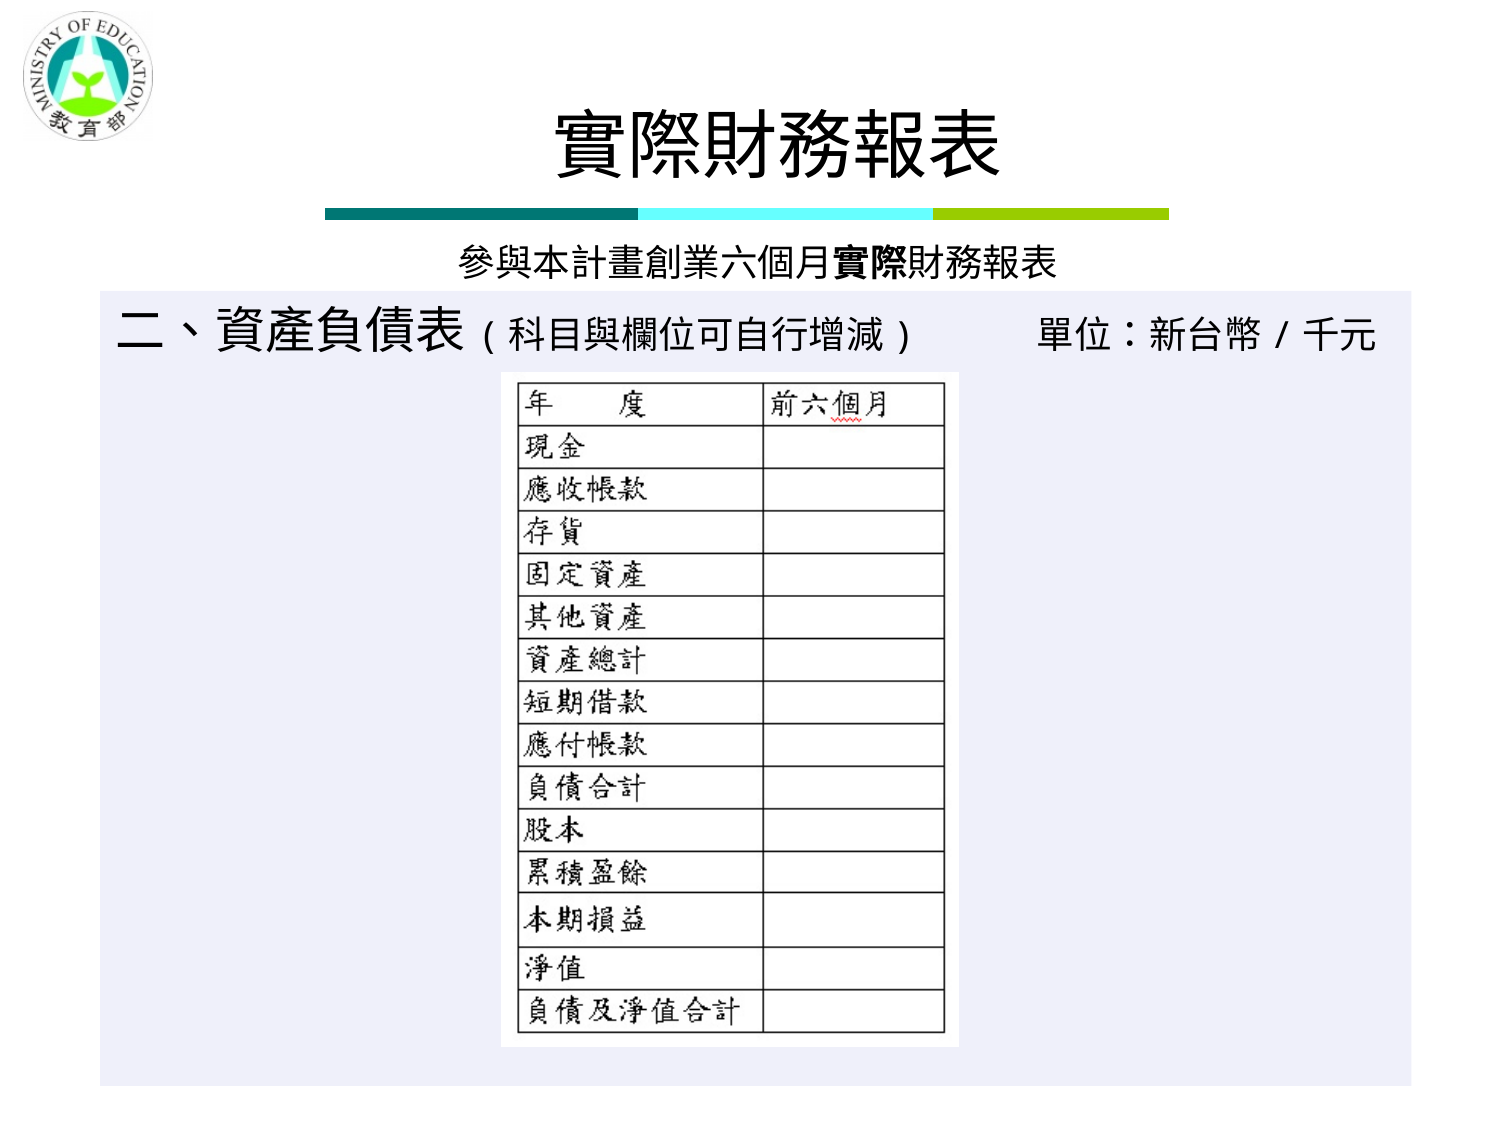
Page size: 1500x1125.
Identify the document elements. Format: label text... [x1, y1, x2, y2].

text_box 參與本計畫創業六個月實際財務報表 [442, 231, 1074, 291]
text_box 實際財務報表 [538, 90, 1026, 195]
text_box 二、資產負債表(科目與欄位可自行增減) 單位：新台幣/千元 [100, 291, 1411, 1086]
picture [501, 372, 959, 1047]
